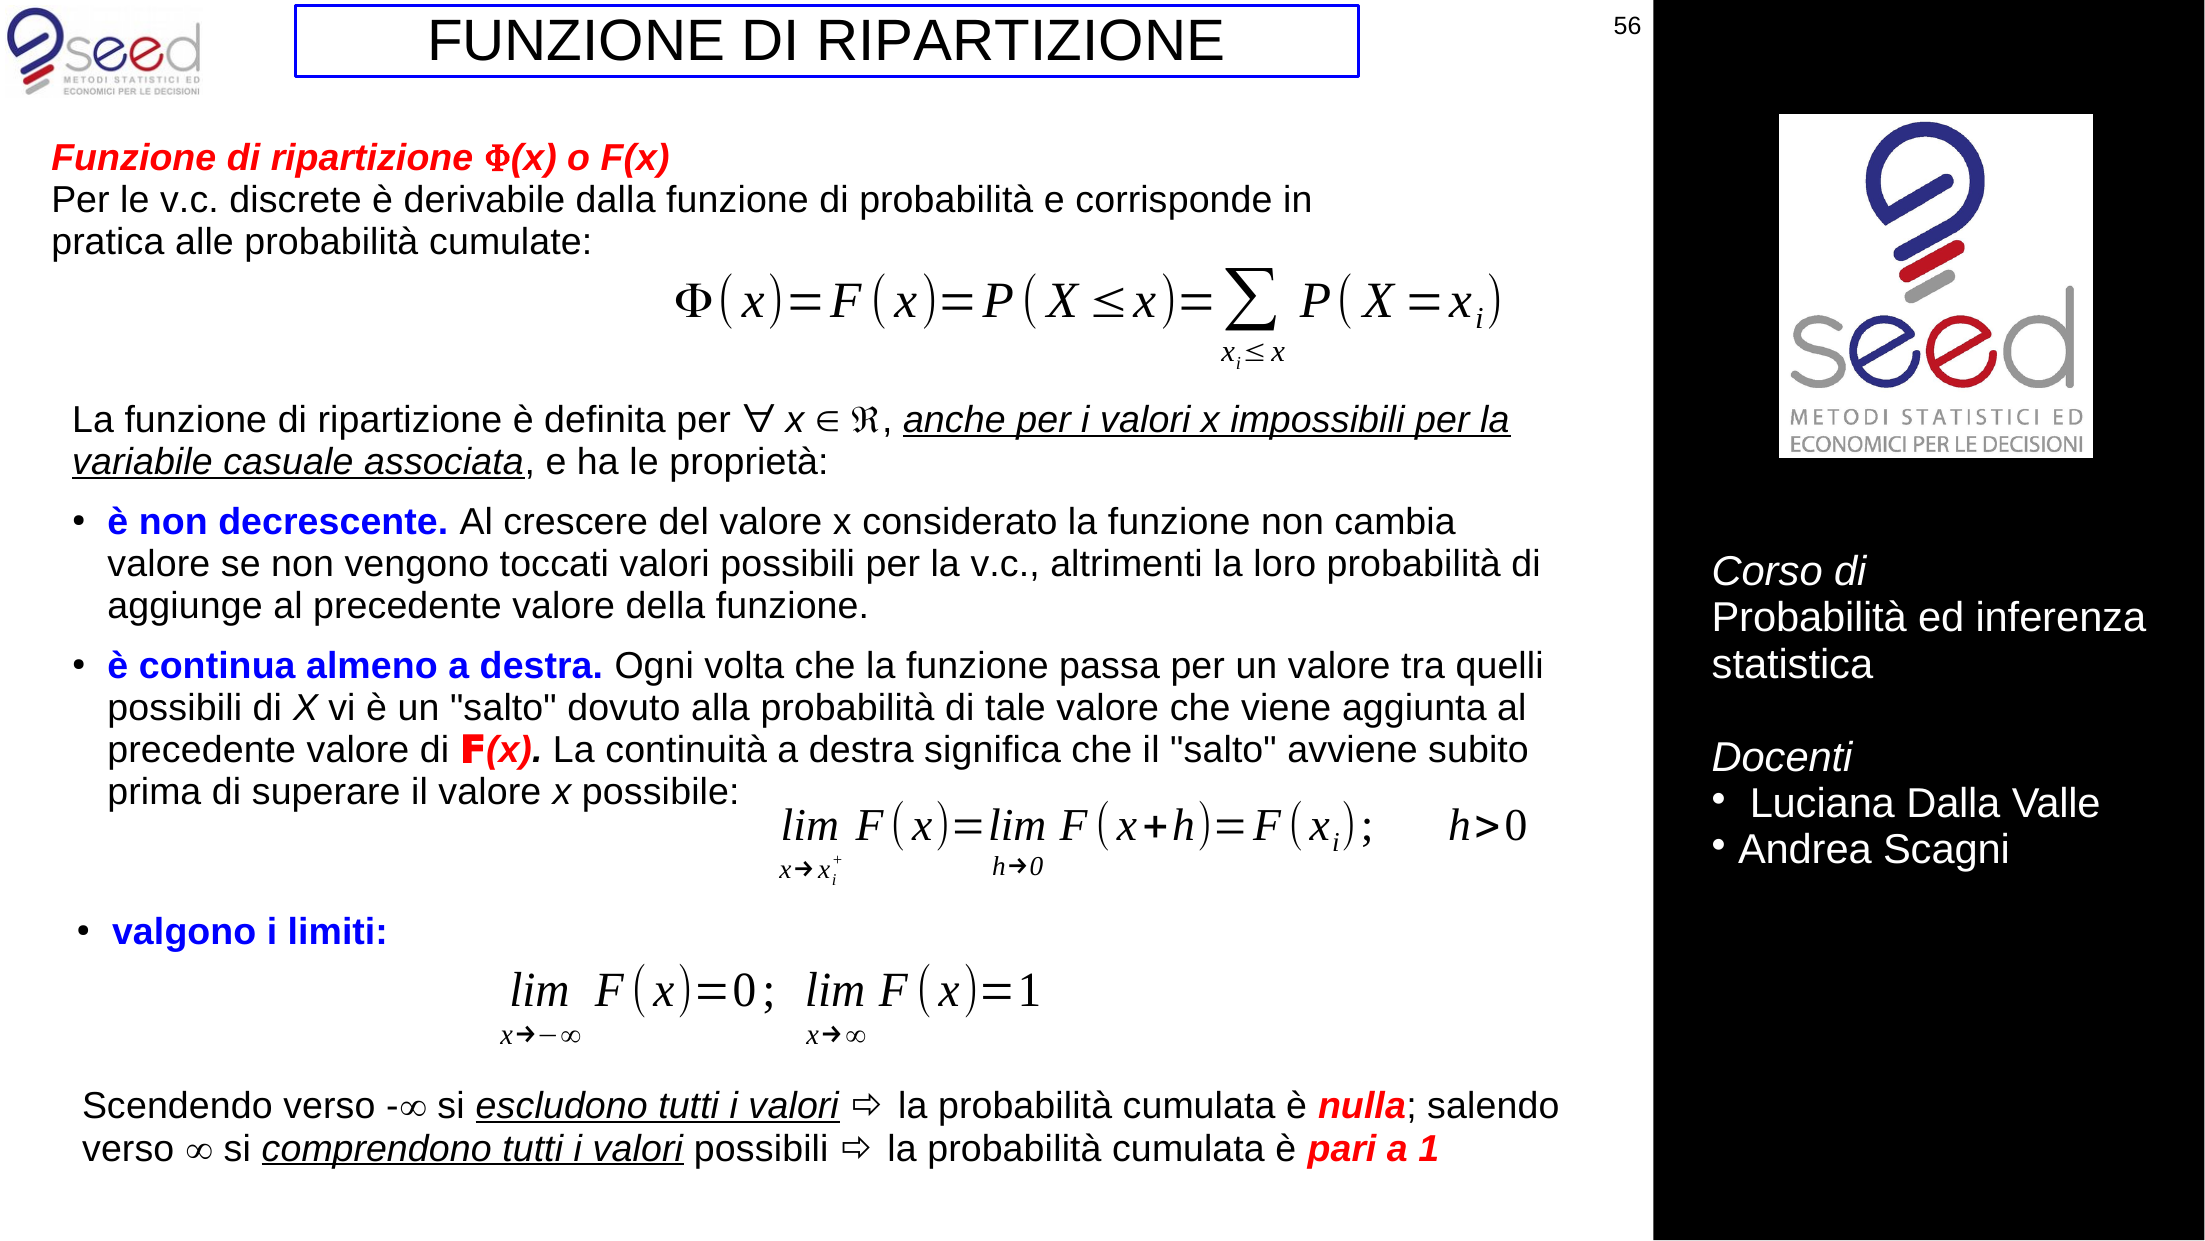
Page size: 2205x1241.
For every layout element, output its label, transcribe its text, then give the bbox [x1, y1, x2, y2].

chart [491, 962, 1047, 1051]
text_box Funzione di ripartizione (x) o F(x) Per le v.c. discrete è derivabile dalla funzione di probabilità e corrisponde in pratica alle probabilità cumulate: [51, 136, 1354, 272]
picture [1779, 114, 2093, 458]
chart [770, 798, 1534, 889]
picture [5, 5, 203, 98]
text_box Scendendo verso -∞ si escludono tutti i valori  la probabilità cumulata è nulla; salendo verso ∞ si comprendono tutti i valori possibili  la probabilità cumulata è pari a 1 [82, 1085, 1572, 1184]
text_box FUNZIONE DI RIPARTIZIONE [295, 5, 1359, 77]
chart [668, 265, 1511, 375]
text_box valgono i limiti: [76, 910, 388, 953]
text_box La funzione di ripartizione è definita per ∀ x  ℜ, anche per i valori x impossibili per la variabile casuale associata, e ha le proprietà: è non decrescente. Al crescere del valore x considerato la funzione non cambia valore se non vengono toccati valori possibili per la v.c., altrimenti la loro probabilità di aggiunge al precedente valore della funzione. è continua almeno a destra. Ogni volta che la funzione passa per un valore tra quelli possibili di X vi è un "salto" dovuto alla probabilità di tale valore che viene aggiunta al precedente valore di F(x). La continuità a destra significa che il "salto" avviene subito prima di superare il valore x possibile: [72, 398, 1569, 883]
